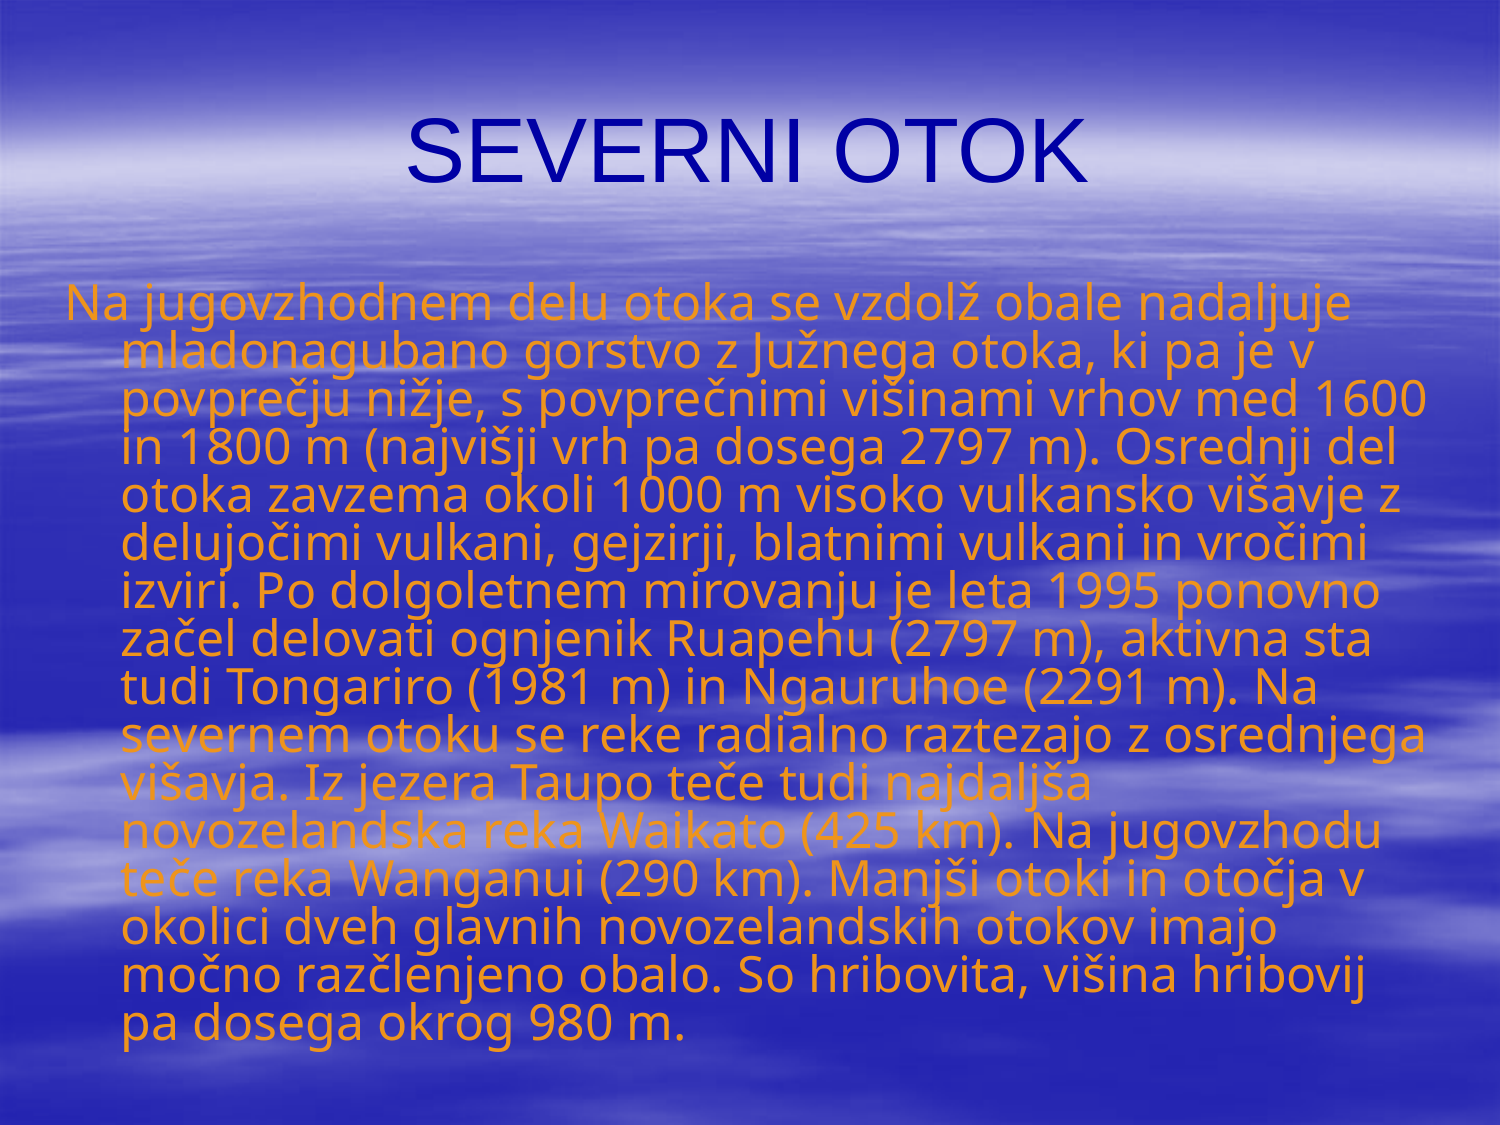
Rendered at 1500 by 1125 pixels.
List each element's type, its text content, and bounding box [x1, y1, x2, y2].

picture [0, 0, 1500, 1125]
list Na jugovzhodnem delu otoka se vzdolž obale nadaljuje mladonagubano gorstvo z Južnega otoka, ki pa je v povprečju nižje, s povprečnimi višinami vrhov med 1600 in 1800 m (najvišji vrh pa dosega 2797 m). Osrednji del otoka zavzema okoli 1000 m visoko vulkansko višavje z delujočimi vulkani, gejzirji, blatnimi vulkani in vročimi izviri. Po dolgoletnem mirovanju je leta 1995 ponovno začel delovati ognjenik Ruapehu (2797 m), aktivna sta tudi Tongariro (1981 m) in Ngauruhoe (2291 m). Na severnem otoku se reke radialno raztezajo z osrednjega višavja. Iz jezera Taupo teče tudi najdaljša novozelandska reka Waikato (425 km). Na jugovzhodu teče reka Wanganui (290 km). Manjši otoki in otočja v okolici dveh glavnih novozelandskih otokov imajo močno razčlenjeno obalo. So hribovita, višina hribovij pa dosega okrog 980 m. [49, 275, 1451, 1001]
title SEVERNI OTOK [49, 37, 1446, 255]
